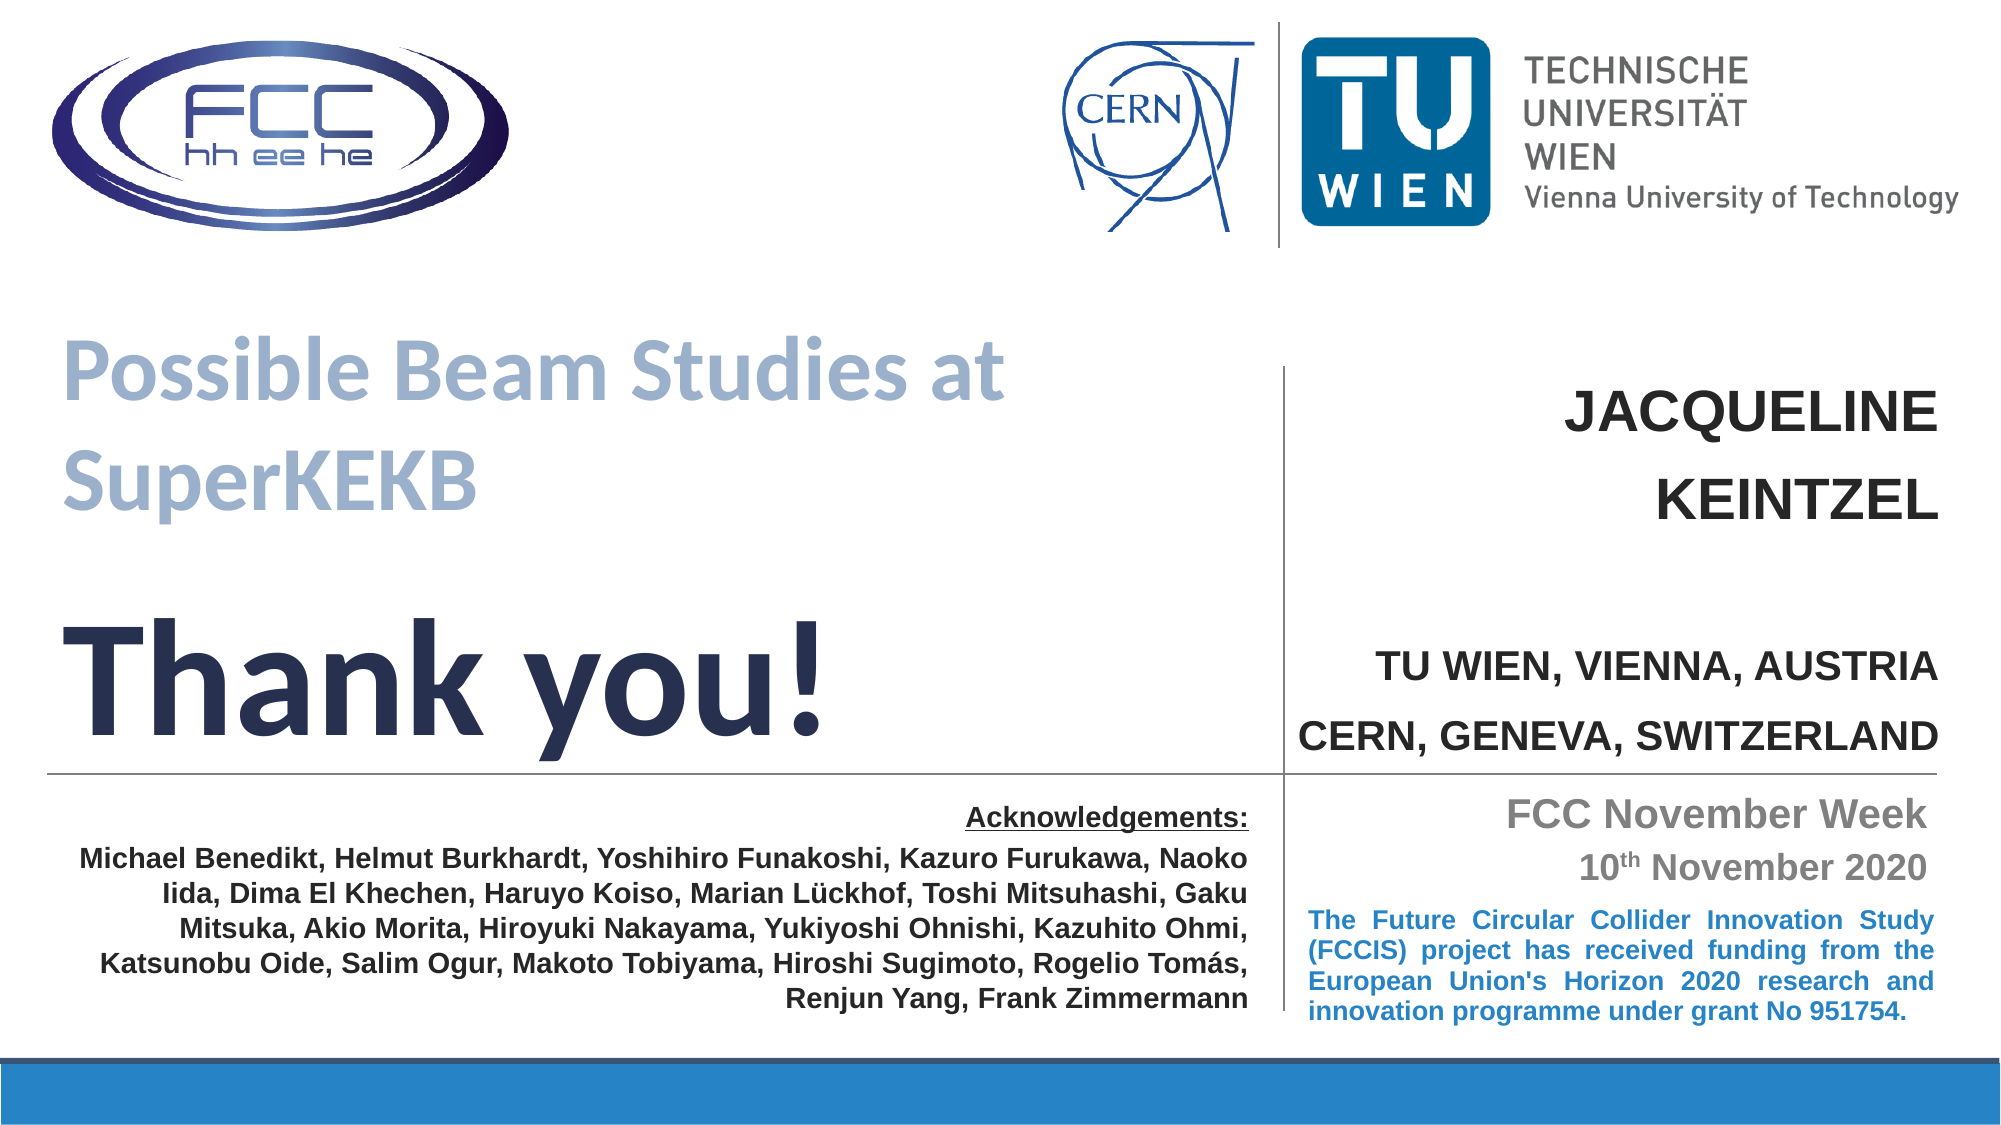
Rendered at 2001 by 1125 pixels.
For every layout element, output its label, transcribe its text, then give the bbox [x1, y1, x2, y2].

text_box Acknowledgements: Michael Benedikt, Helmut Burkhardt, Yoshihiro Funakoshi, Kazuro Furukawa, Naoko Iida, Dima El Khechen, Haruyo Koiso, Marian Lückhof, Toshi Mitsuhashi, Gaku Mitsuka, Akio Morita, Hiroyuki Nakayama, Yukiyoshi Ohnishi, Kazuhito Ohmi, Katsunobu Oide, Salim Ogur, Makoto Tobiyama, Hiroshi Sugimoto, Rogelio Tomás, Renjun Yang, Frank Zimmermann [35, 791, 1264, 1040]
text_box Thank you! [47, 561, 1291, 815]
picture [1280, 35, 1961, 236]
text_box The Future Circular Collider Innovation Study (FCCIS) project has received funding from the European Union's Horizon 2020 research and innovation programme under grant No 951754. [1293, 897, 1949, 1040]
text_box FCC November Week 10th November 2020 [1357, 779, 1943, 897]
text_box JACQUELINE KEINTZEL TU Wien, VienNa, Austria CERN, Geneva, Switzerland [1267, 373, 1955, 738]
text_box Possible Beam Studies at SuperKEKB [47, 301, 1241, 561]
picture [1054, 37, 1278, 236]
picture [40, 36, 519, 236]
